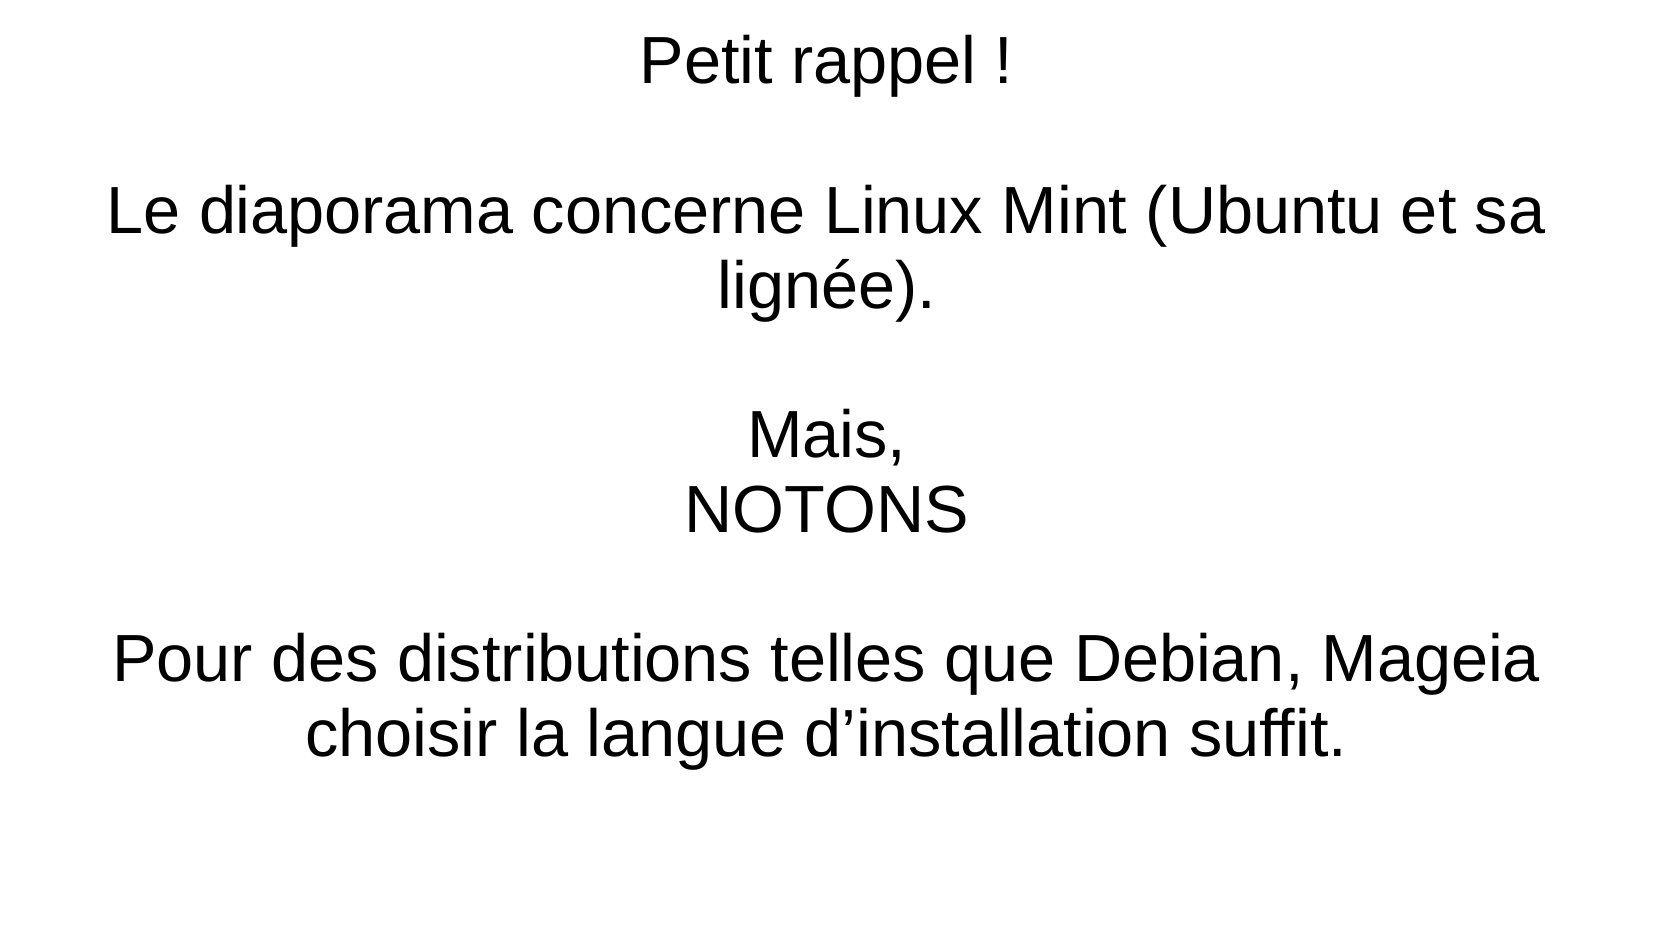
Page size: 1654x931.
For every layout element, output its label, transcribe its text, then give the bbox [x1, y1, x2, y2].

subtitle Petit rappel ! Le diaporama concerne Linux Mint (Ubuntu et sa lignée). Mais, NOTONS Pour des distributions telles que Debian, Mageia choisir la langue d’installation suffit. [82, 23, 1571, 771]
